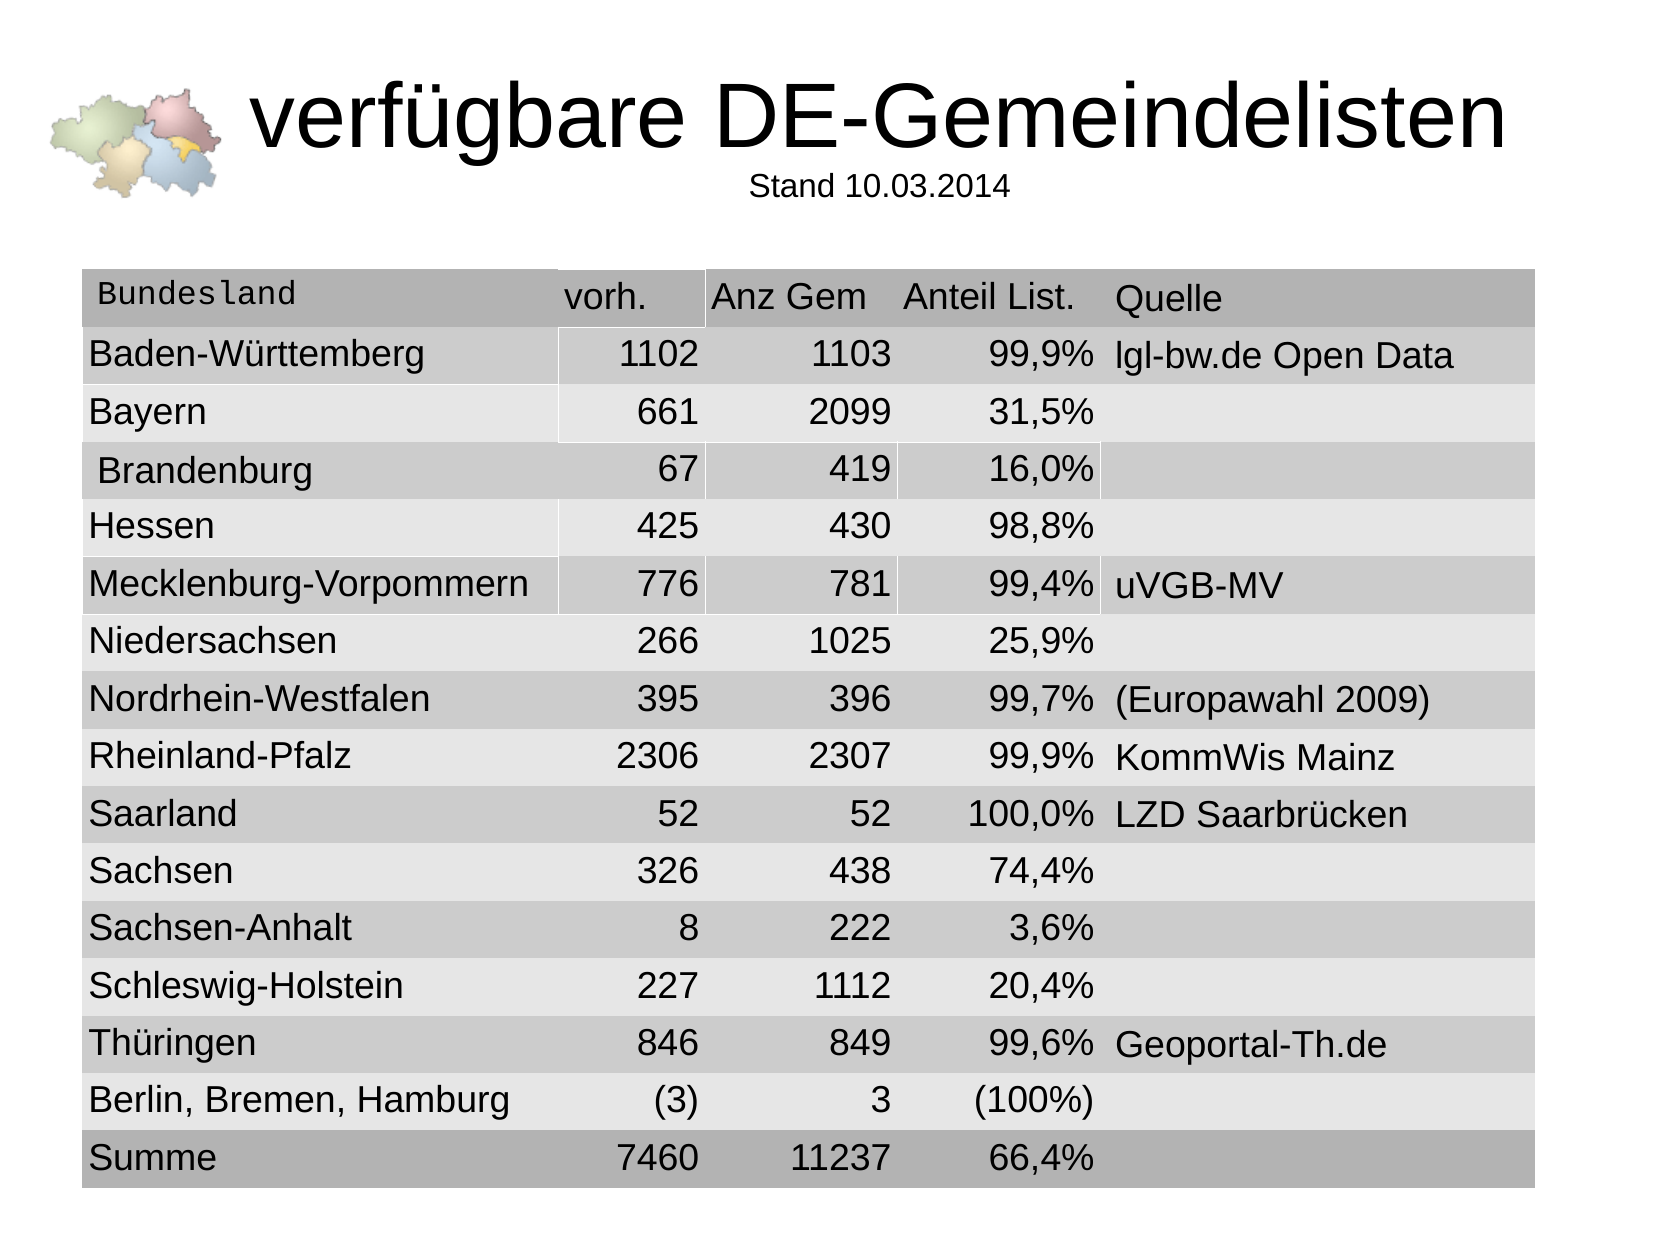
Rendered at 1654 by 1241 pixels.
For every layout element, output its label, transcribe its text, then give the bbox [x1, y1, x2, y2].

table_cell [1100, 1130, 1535, 1188]
table_cell 3 [705, 1073, 897, 1130]
table_cell 430 [705, 499, 897, 556]
table_cell 16,0% [898, 443, 1100, 499]
table_cell 227 [558, 958, 705, 1016]
table_cell 20,4% [897, 958, 1100, 1016]
table_cell (Europawahl 2009) [1100, 671, 1535, 729]
table_cell 3,6% [897, 901, 1100, 958]
table_cell Baden-Württemberg [83, 327, 558, 384]
table_cell Mecklenburg-Vorpommern [83, 557, 558, 614]
table_header Anteil List. [897, 269, 1100, 327]
table_cell KommWis Mainz [1100, 729, 1535, 786]
table_cell 781 [706, 556, 897, 614]
table_header Anz Gem [706, 269, 897, 327]
table_cell uVGB-MV [1101, 556, 1535, 614]
table_cell 52 [705, 786, 897, 843]
table_cell (100%) [897, 1073, 1100, 1130]
table_cell Berlin, Bremen, Hamburg [82, 1073, 558, 1130]
table_cell 395 [558, 671, 705, 729]
table_cell 25,9% [897, 615, 1100, 671]
table_cell 425 [559, 499, 705, 556]
picture [11, 68, 250, 225]
table_cell Rheinland-Pfalz [82, 729, 558, 786]
table_cell 396 [705, 671, 897, 729]
table_cell [1100, 499, 1535, 556]
table_cell 1025 [705, 615, 897, 671]
table_cell 661 [559, 384, 705, 442]
table_cell [1100, 901, 1535, 958]
table_cell Hessen [83, 499, 558, 556]
title verfügbare DE-Gemeindelisten Stand 10.03.2014 [188, 49, 1571, 257]
table_cell 74,4% [897, 843, 1100, 901]
table_cell [1100, 843, 1535, 901]
table_cell [1100, 384, 1535, 442]
table_cell 2307 [705, 729, 897, 786]
table_cell Summe [82, 1130, 558, 1188]
table_cell [1100, 958, 1535, 1016]
table_cell 846 [558, 1016, 705, 1073]
table_cell 222 [705, 901, 897, 958]
table_cell 99,9% [897, 729, 1100, 786]
table_header Bundesland [82, 269, 558, 327]
table_cell Saarland [82, 786, 558, 843]
table_cell 99,6% [897, 1016, 1100, 1073]
table_cell [1101, 442, 1535, 499]
table_cell 326 [558, 843, 705, 901]
table_cell Brandenburg [82, 442, 558, 499]
table_header vorh. [558, 270, 705, 327]
table_cell 266 [558, 615, 705, 671]
table_cell 2099 [705, 384, 897, 442]
table_cell 99,7% [897, 671, 1100, 729]
table_cell Bayern [83, 385, 558, 442]
table_cell 849 [705, 1016, 897, 1073]
table_cell LZD Saarbrücken [1100, 786, 1535, 843]
table_cell Geoportal-Th.de [1100, 1016, 1535, 1073]
table_cell Niedersachsen [82, 615, 558, 671]
table_cell 2306 [558, 729, 705, 786]
table_cell 67 [558, 443, 705, 499]
table_cell Sachsen [82, 843, 558, 901]
table_cell 31,5% [897, 384, 1100, 442]
table_cell 7460 [558, 1130, 705, 1188]
table_cell 98,8% [897, 499, 1100, 556]
table_cell (3) [558, 1073, 705, 1130]
table_cell 419 [706, 443, 897, 499]
table_cell 100,0% [897, 786, 1100, 843]
table_cell 66,4% [897, 1130, 1100, 1188]
table_cell Sachsen-Anhalt [82, 901, 558, 958]
table_cell 776 [559, 556, 705, 614]
table_cell Thüringen [82, 1016, 558, 1073]
table_cell 438 [705, 843, 897, 901]
table_cell 99,9% [897, 327, 1100, 384]
table_cell [1100, 614, 1535, 671]
table_header Quelle [1100, 269, 1535, 327]
table_cell 11237 [705, 1130, 897, 1188]
table_cell 99,4% [898, 556, 1100, 614]
table_cell 8 [558, 901, 705, 958]
table_cell 1112 [705, 958, 897, 1016]
table_cell [1100, 1073, 1535, 1130]
table_cell Nordrhein-Westfalen [82, 671, 558, 729]
table_cell Schleswig-Holstein [82, 958, 558, 1016]
table_cell 1103 [705, 327, 897, 384]
table_cell 1102 [559, 328, 705, 384]
table_cell lgl-bw.de Open Data [1100, 327, 1535, 384]
table_cell 52 [558, 786, 705, 843]
